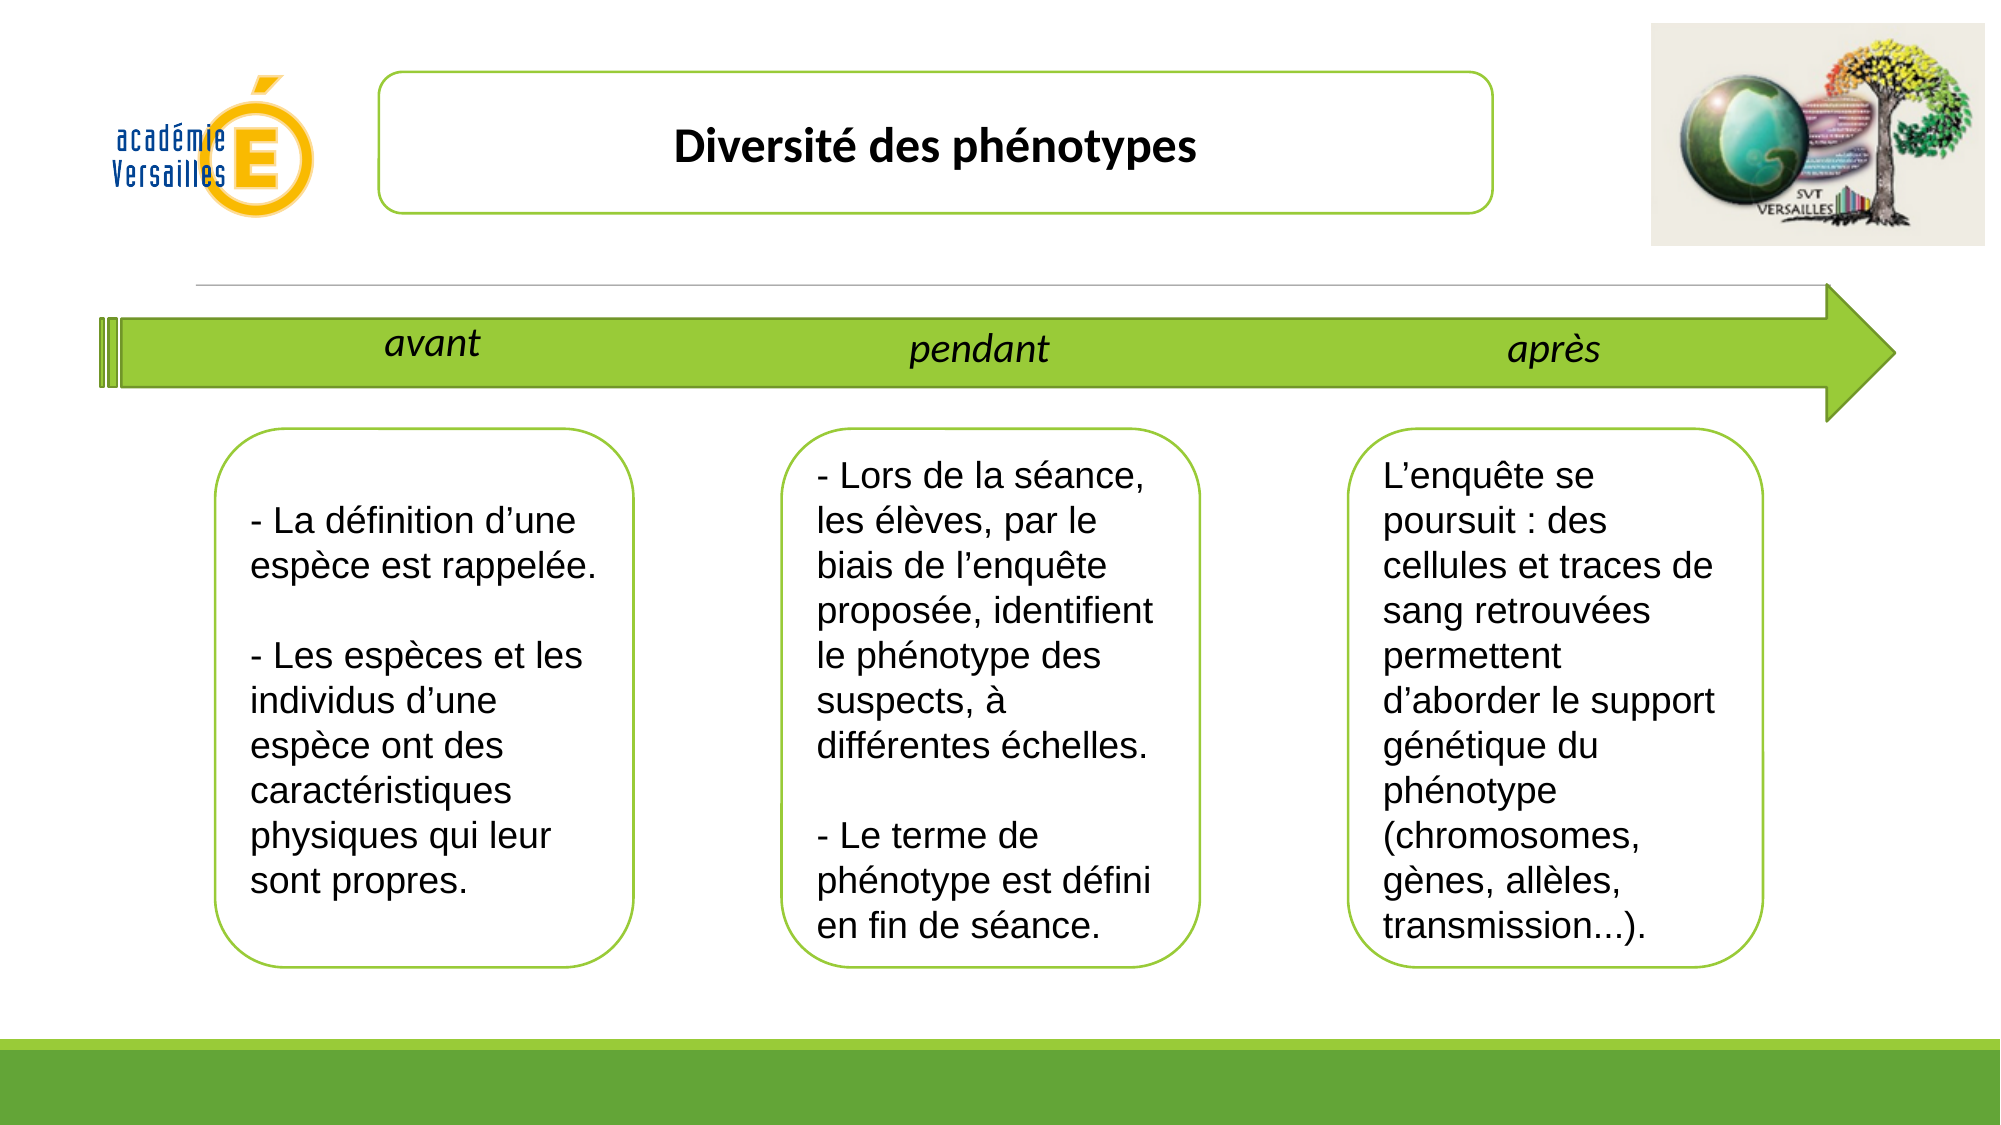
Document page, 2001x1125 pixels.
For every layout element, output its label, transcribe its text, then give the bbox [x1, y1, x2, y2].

text_box [121, 284, 1896, 422]
text_box Diversité des phénotypes [378, 71, 1493, 214]
text_box L’enquête se poursuit : des cellules et traces de sang retrouvées permettent d’aborder le support génétique du phénotype (chromosomes, gènes, allèles, transmission...). [1348, 428, 1763, 968]
text_box - Lors de la séance, les élèves, par le biais de l’enquête proposée, identifient le phénotype des suspects, à différentes échelles. - Le terme de phénotype est défini en fin de séance. [781, 428, 1200, 968]
picture [106, 71, 319, 222]
text_box [108, 318, 117, 388]
picture [1651, 23, 1985, 246]
text_box avant [369, 307, 497, 372]
text_box [99, 318, 105, 388]
text_box après [1492, 313, 1619, 378]
text_box pendant [894, 313, 1085, 378]
text_box - La définition d’une espèce est rappelée. - Les espèces et les individus d’une espèce ont des caractéristiques physiques qui leur sont propres. [215, 428, 634, 968]
